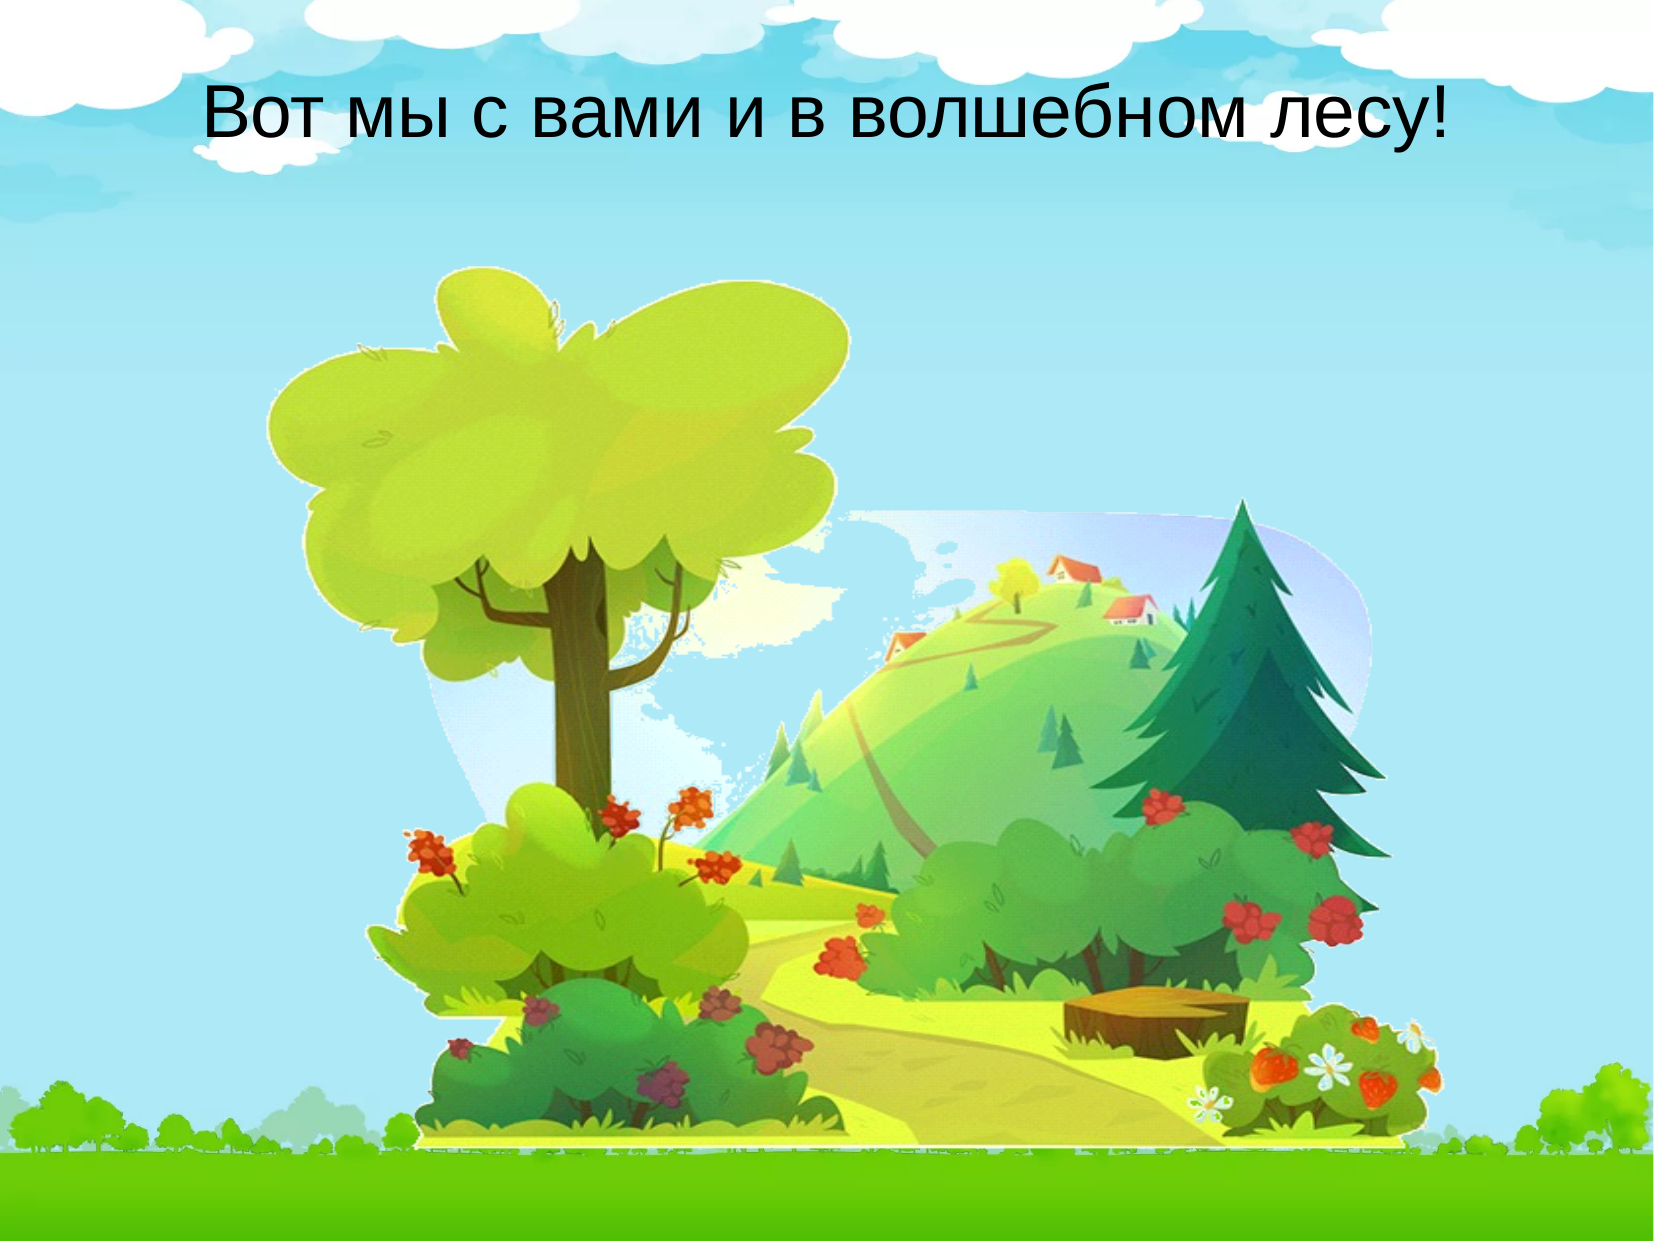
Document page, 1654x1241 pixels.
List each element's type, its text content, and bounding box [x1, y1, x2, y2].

title Вот мы с вами и в волшебном лесу! [82, 26, 1571, 279]
picture [0, 0, 1654, 1241]
